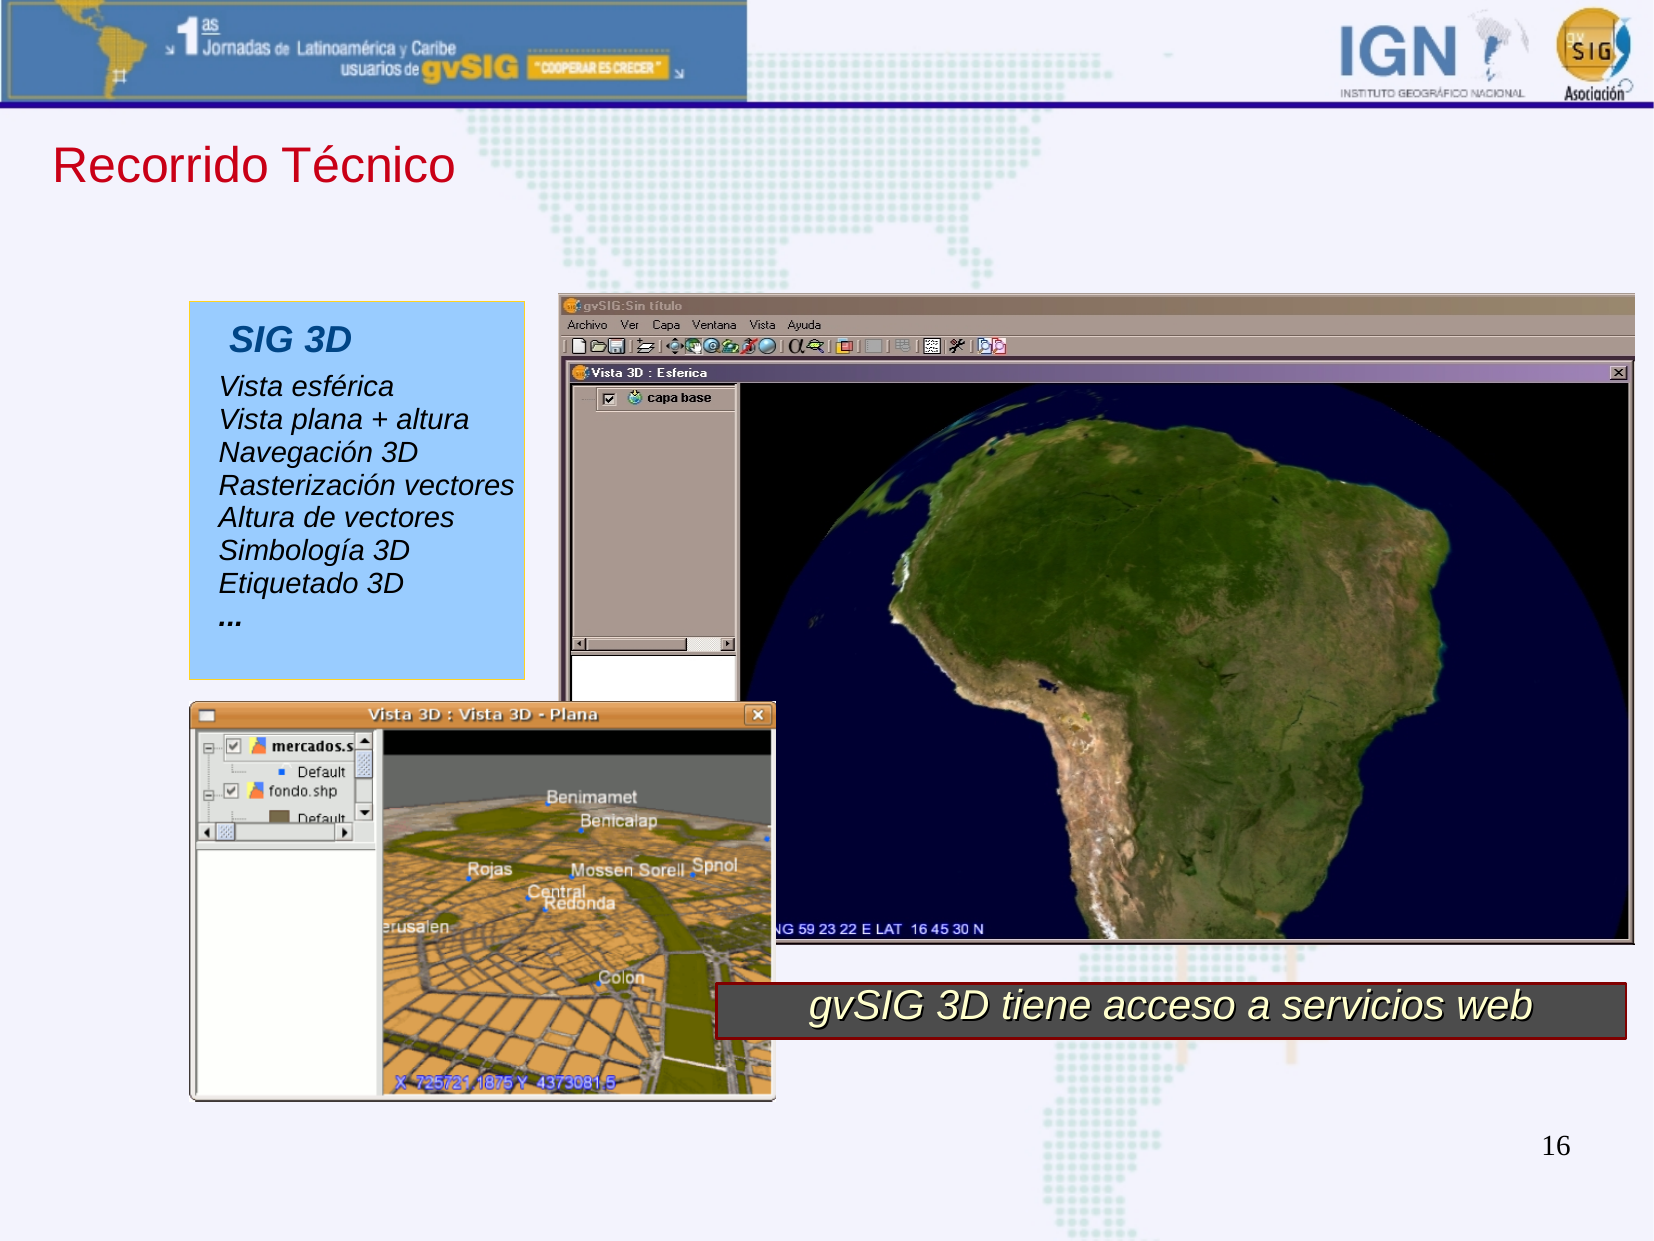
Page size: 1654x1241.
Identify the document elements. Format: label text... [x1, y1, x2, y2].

text_box Recorrido Técnico [37, 129, 473, 207]
text_box Vista esférica Vista plana + altura Navegación 3D Rasterización vectores Altura de vectores Simbología 3D Etiquetado 3D ... [203, 363, 547, 680]
text_box SIG 3D [203, 310, 558, 375]
text_box gvSIG 3D tiene acceso a servicios web [716, 983, 1627, 1039]
text_box [189, 301, 525, 680]
picture [0, 0, 1654, 1241]
